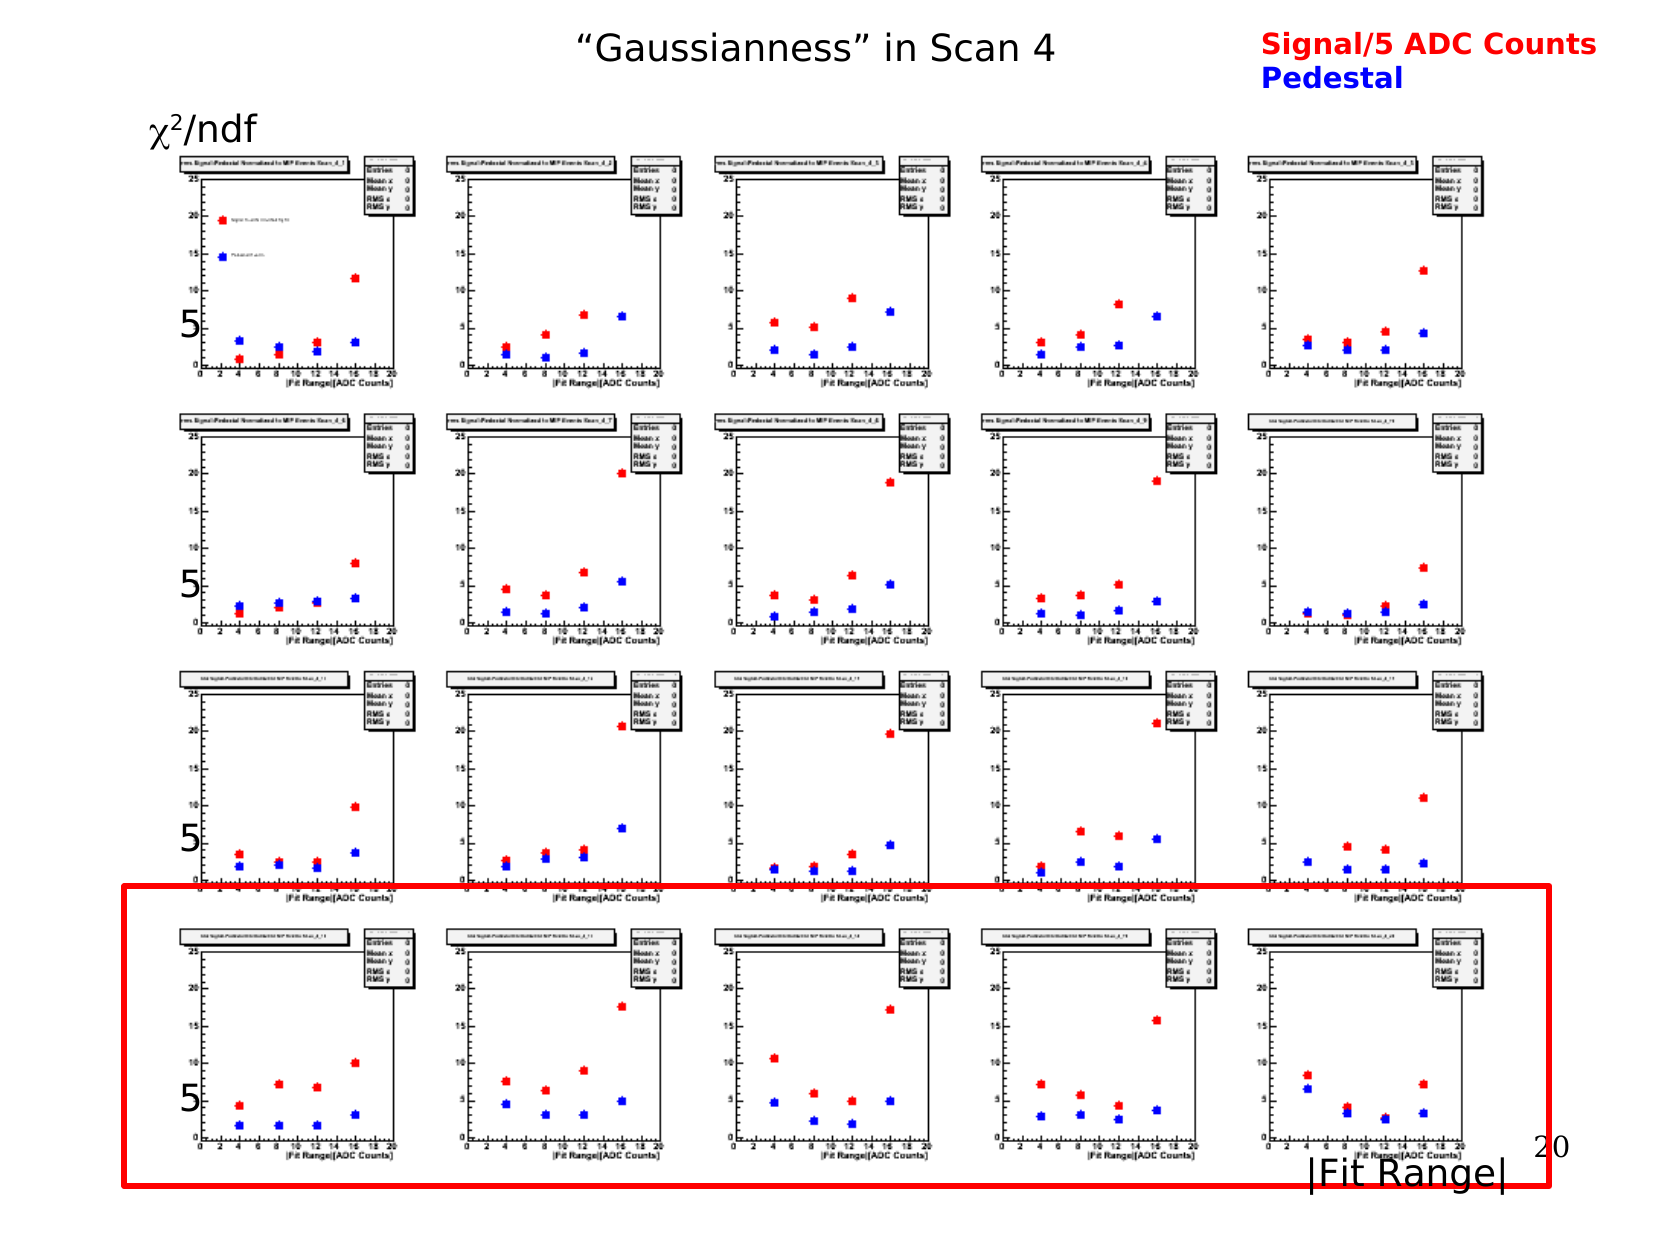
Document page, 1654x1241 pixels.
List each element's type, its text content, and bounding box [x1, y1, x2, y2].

text_box χ2/ndf [134, 100, 271, 163]
text_box 5 [164, 555, 218, 614]
picture [166, 147, 1501, 883]
picture [166, 889, 1501, 1177]
text_box 5 [164, 1068, 218, 1128]
text_box “Gaussianness” in Scan 4 [560, 19, 1062, 79]
text_box |Fit Range| [1290, 1144, 1520, 1204]
text_box 5 [164, 809, 218, 868]
text_box 5 [164, 295, 218, 354]
text_box Signal/5 ADC Counts Pedestal [1246, 19, 1613, 121]
